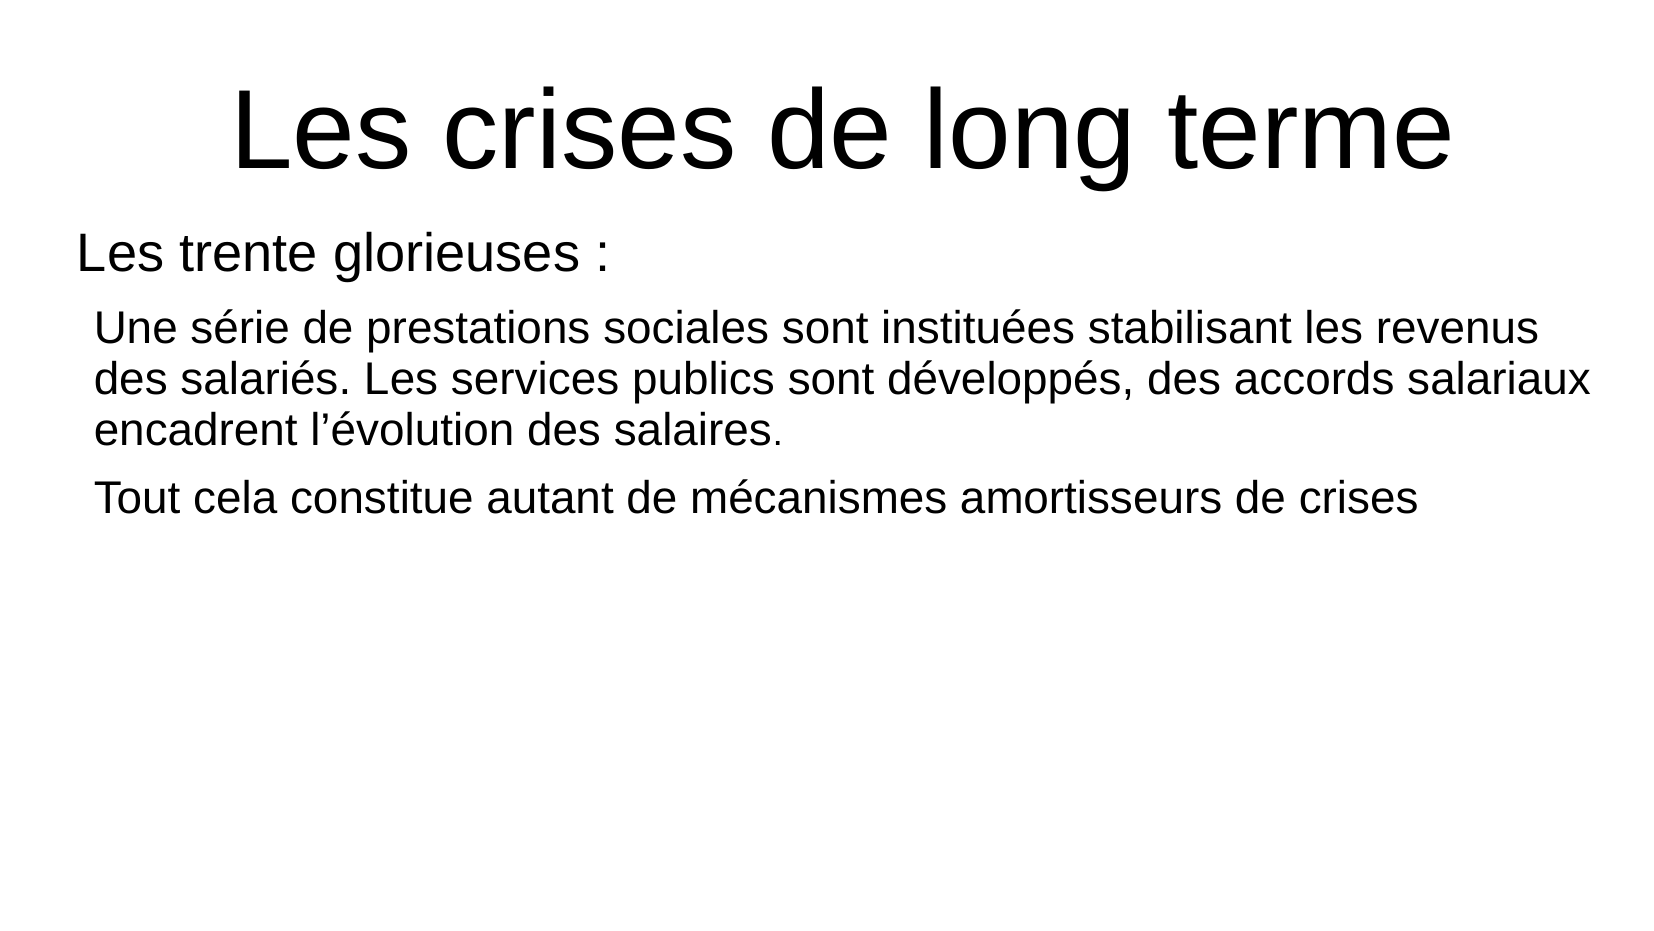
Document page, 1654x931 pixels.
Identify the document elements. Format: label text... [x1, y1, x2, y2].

text_box Une série de prestations sociales sont instituées stabilisant les revenus des salariés. Les services publics sont développés, des accords salariaux encadrent l’évolution des salaires. [78, 294, 1639, 465]
text_box Les trente glorieuses : [62, 214, 782, 304]
title Les crises de long terme [98, 51, 1587, 207]
text_box Tout cela constitue autant de mécanismes amortisseurs de crises [78, 464, 1594, 582]
